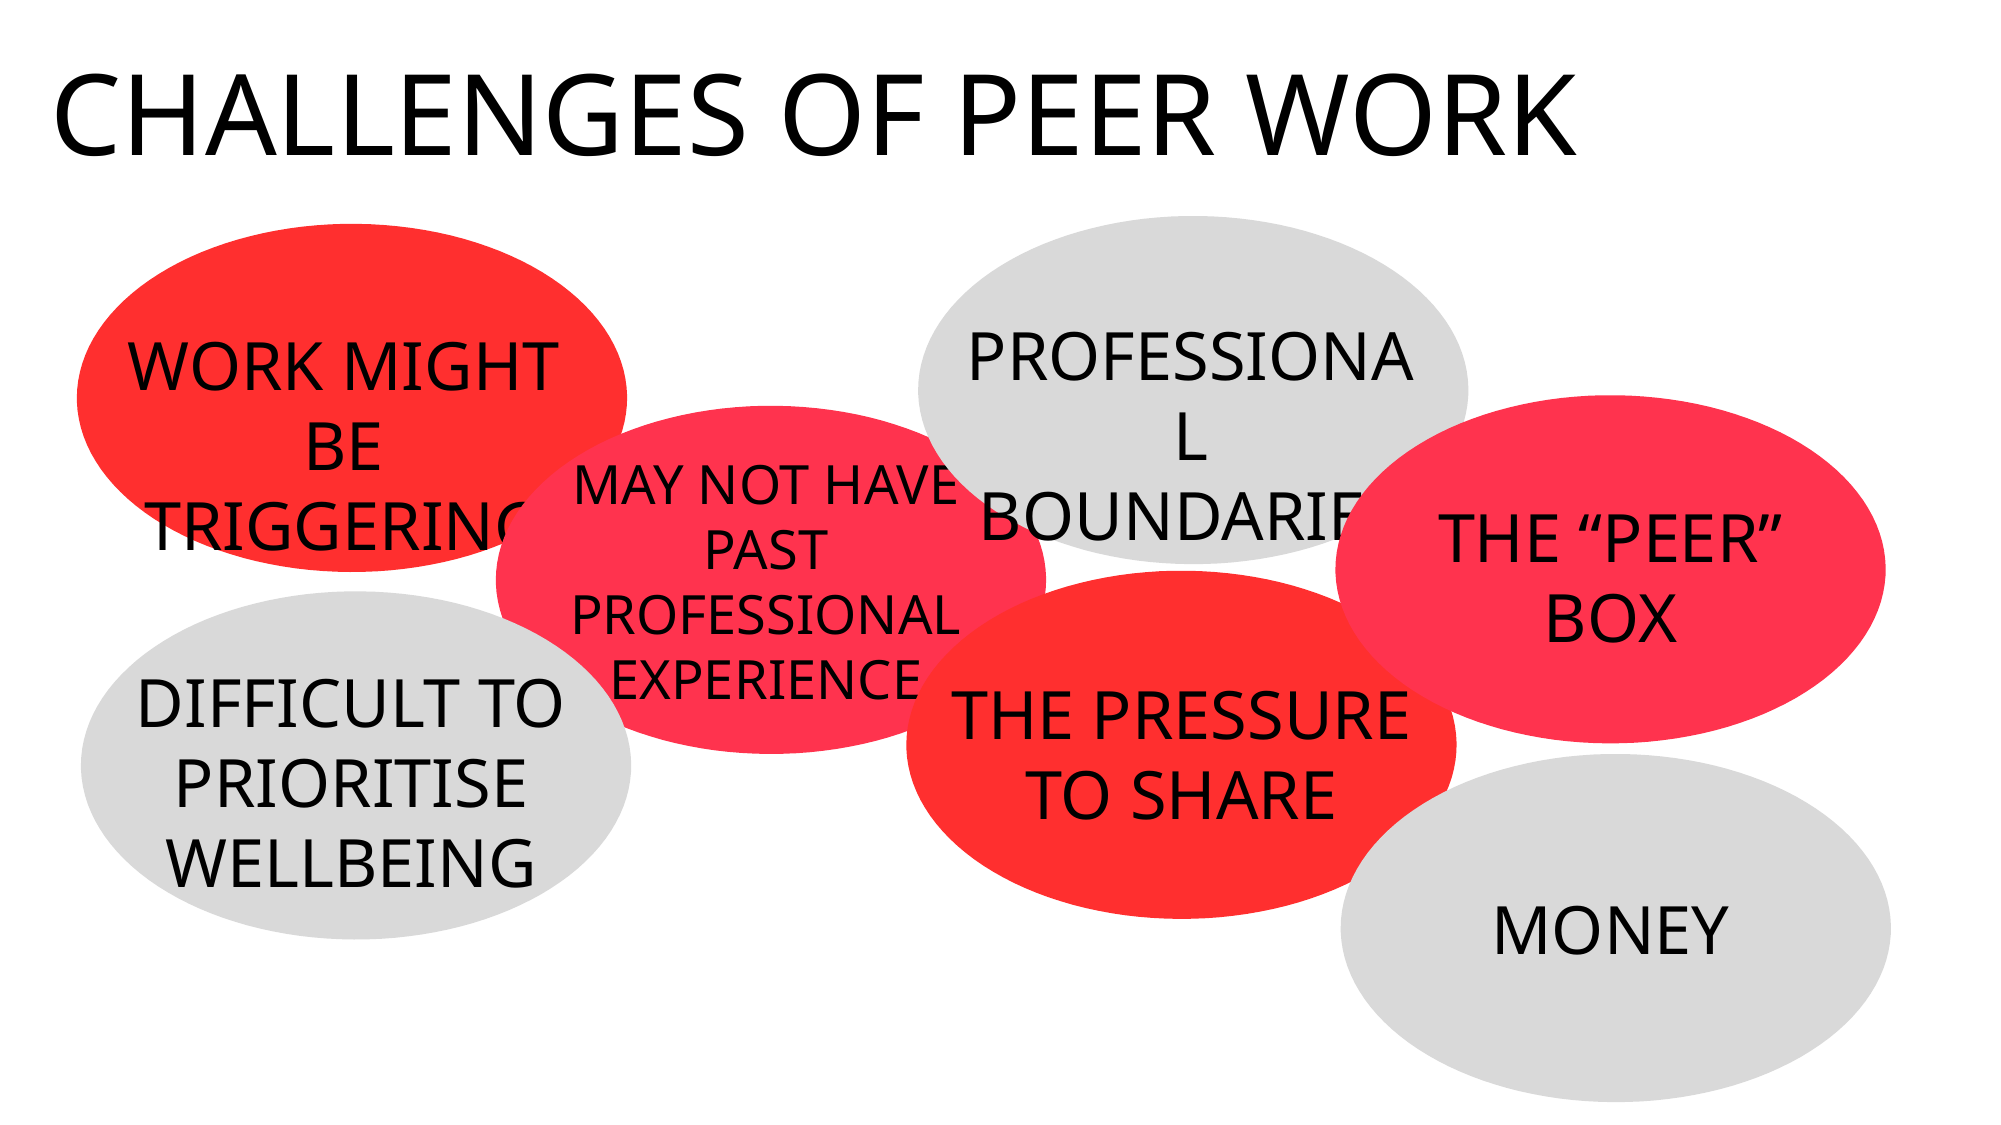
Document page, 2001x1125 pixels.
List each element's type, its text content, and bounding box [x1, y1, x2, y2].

text_box [631, 672, 931, 817]
text_box [937, 311, 1891, 1103]
text_box MAY NOT HAVE PAST PROFESSIONAL EXPERIENCE [512, 442, 1020, 721]
text_box WORK MIGHT BE TRIGGERING [86, 316, 601, 494]
text_box [122, 494, 565, 652]
text_box [952, 216, 1435, 306]
text_box [205, 911, 507, 940]
text_box DIFFICULT TO PRIORITISE WELLBEING [71, 652, 631, 911]
text_box [109, 223, 595, 316]
text_box [601, 317, 943, 463]
text_box [193, 530, 214, 549]
text_box MONEY [1372, 880, 1849, 977]
text_box CHALLENGES OF PEER WORK [35, 35, 1892, 187]
text_box PROFESSIONAL BOUNDARIES [943, 306, 1439, 484]
text_box [193, 508, 212, 525]
text_box [990, 498, 1010, 513]
text_box [76, 353, 86, 443]
text_box THE PRESSURE TO SHARE [931, 665, 1432, 843]
text_box THE “PEER” BOX [1384, 488, 1837, 665]
